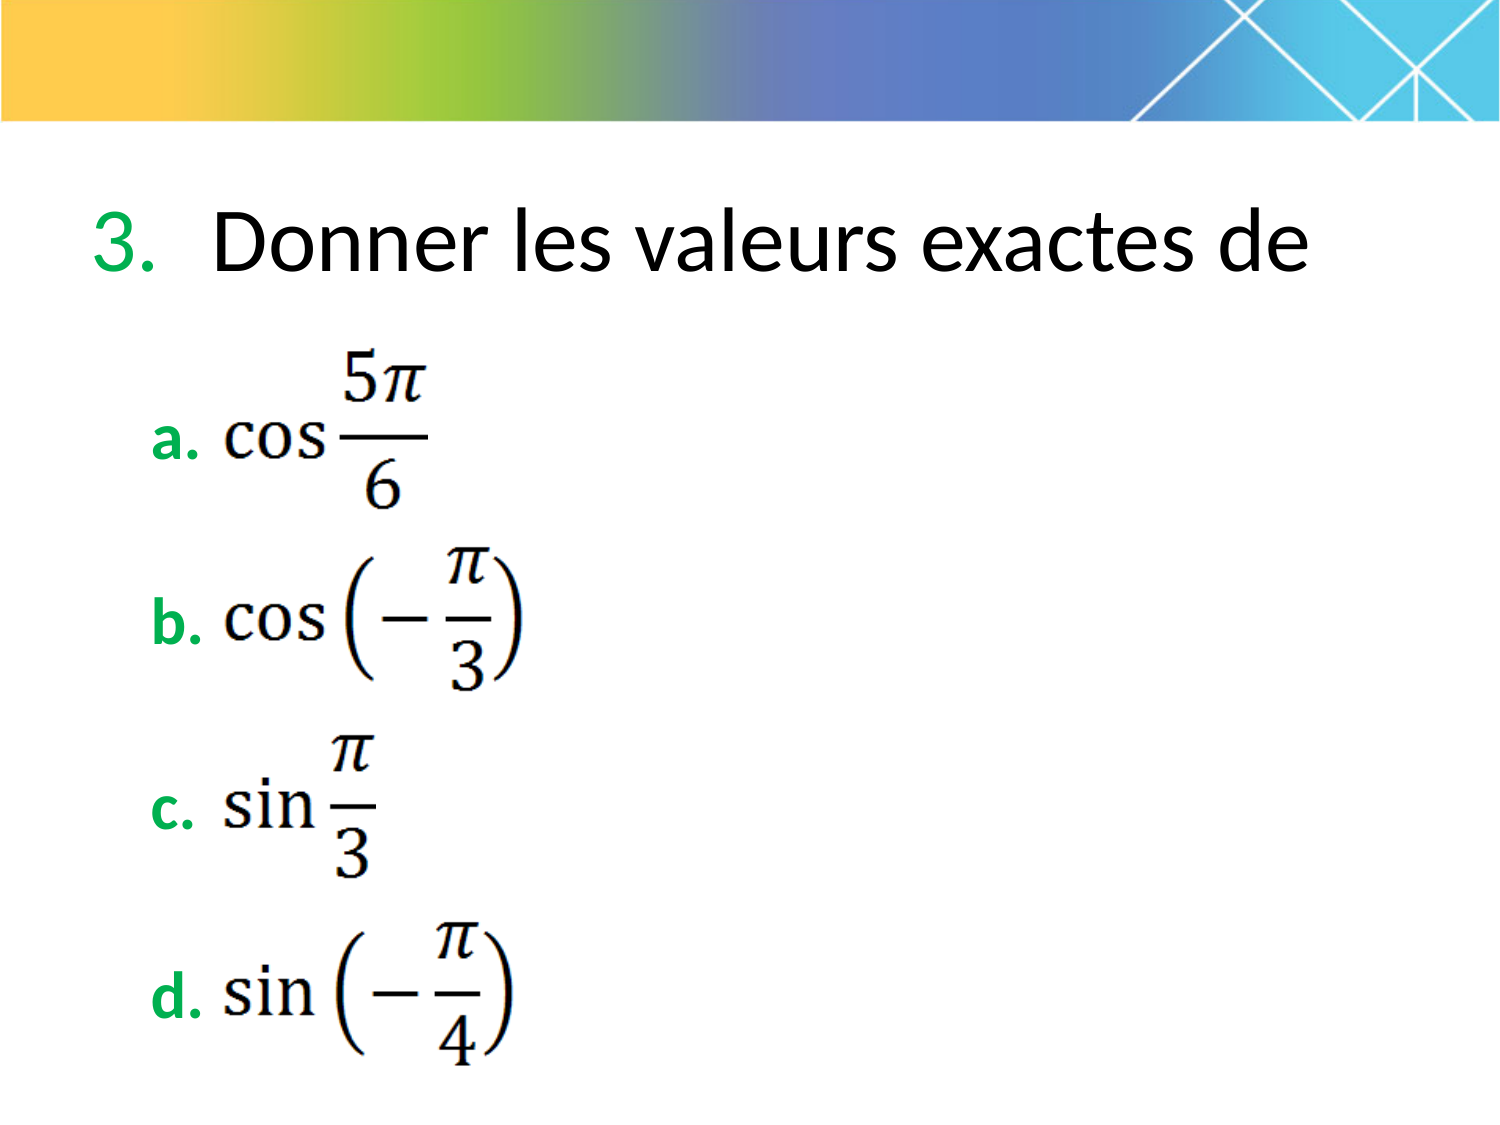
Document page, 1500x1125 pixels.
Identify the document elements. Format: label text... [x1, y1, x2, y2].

picture [222, 913, 518, 1080]
picture [222, 726, 376, 894]
picture [222, 538, 529, 707]
title Donner les valeurs exactes de [75, 164, 1426, 305]
picture [222, 339, 428, 525]
picture [0, 0, 1500, 123]
text_box a. b. c. d. [135, 385, 821, 1040]
